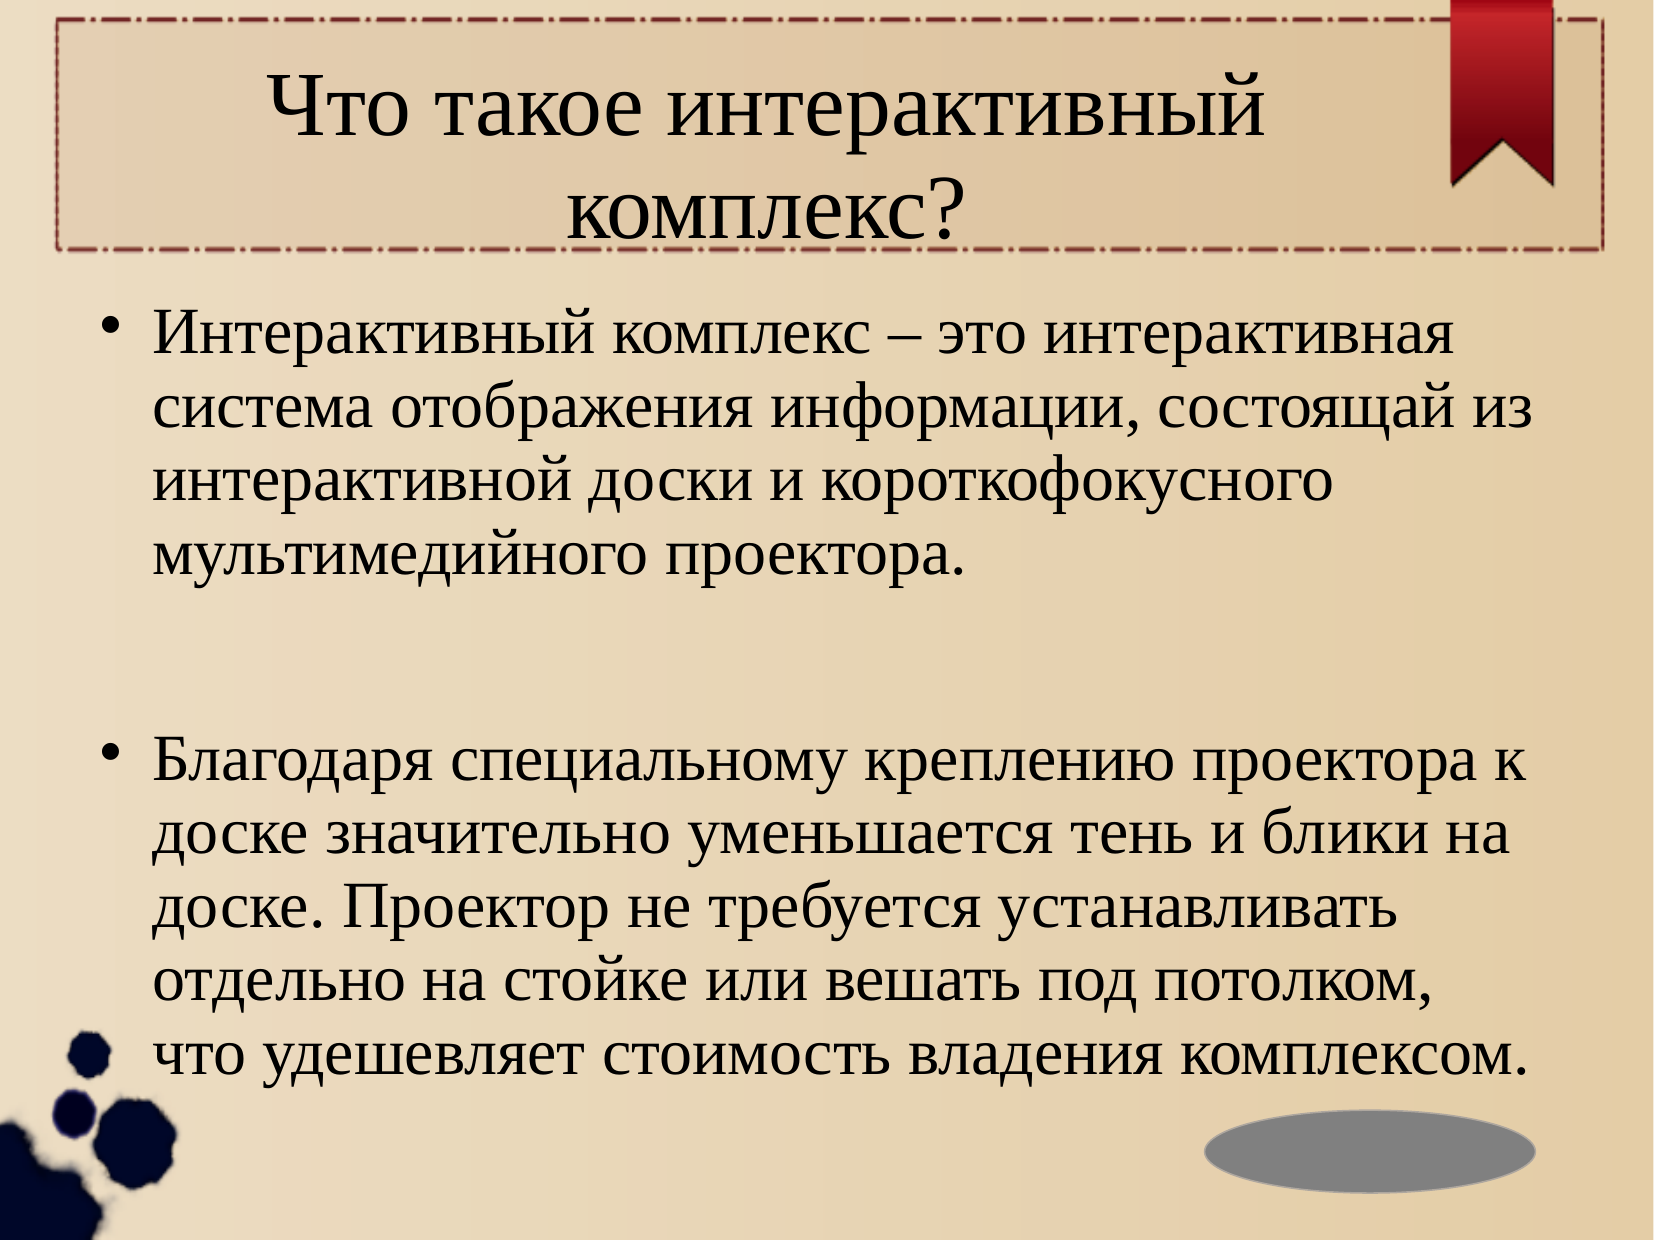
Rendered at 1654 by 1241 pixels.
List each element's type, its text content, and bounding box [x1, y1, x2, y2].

picture [0, 0, 1654, 1240]
text_box [1204, 1110, 1536, 1194]
title Что такое интерактивный комплекс? [82, 47, 1453, 259]
list Интерактивный комплекс – это интерактивная система отображения информации, состоящай из интерактивной доски и короткофокусного мультимедийного проектора. Благодаря специальному креплению проектора к доске значительно уменьшается тень и блики на доске. Проектор не требуется устанавливать отдельно на стойке или вешать под потолком, что удешевляет стоимость владения комплексом. [82, 290, 1538, 1172]
